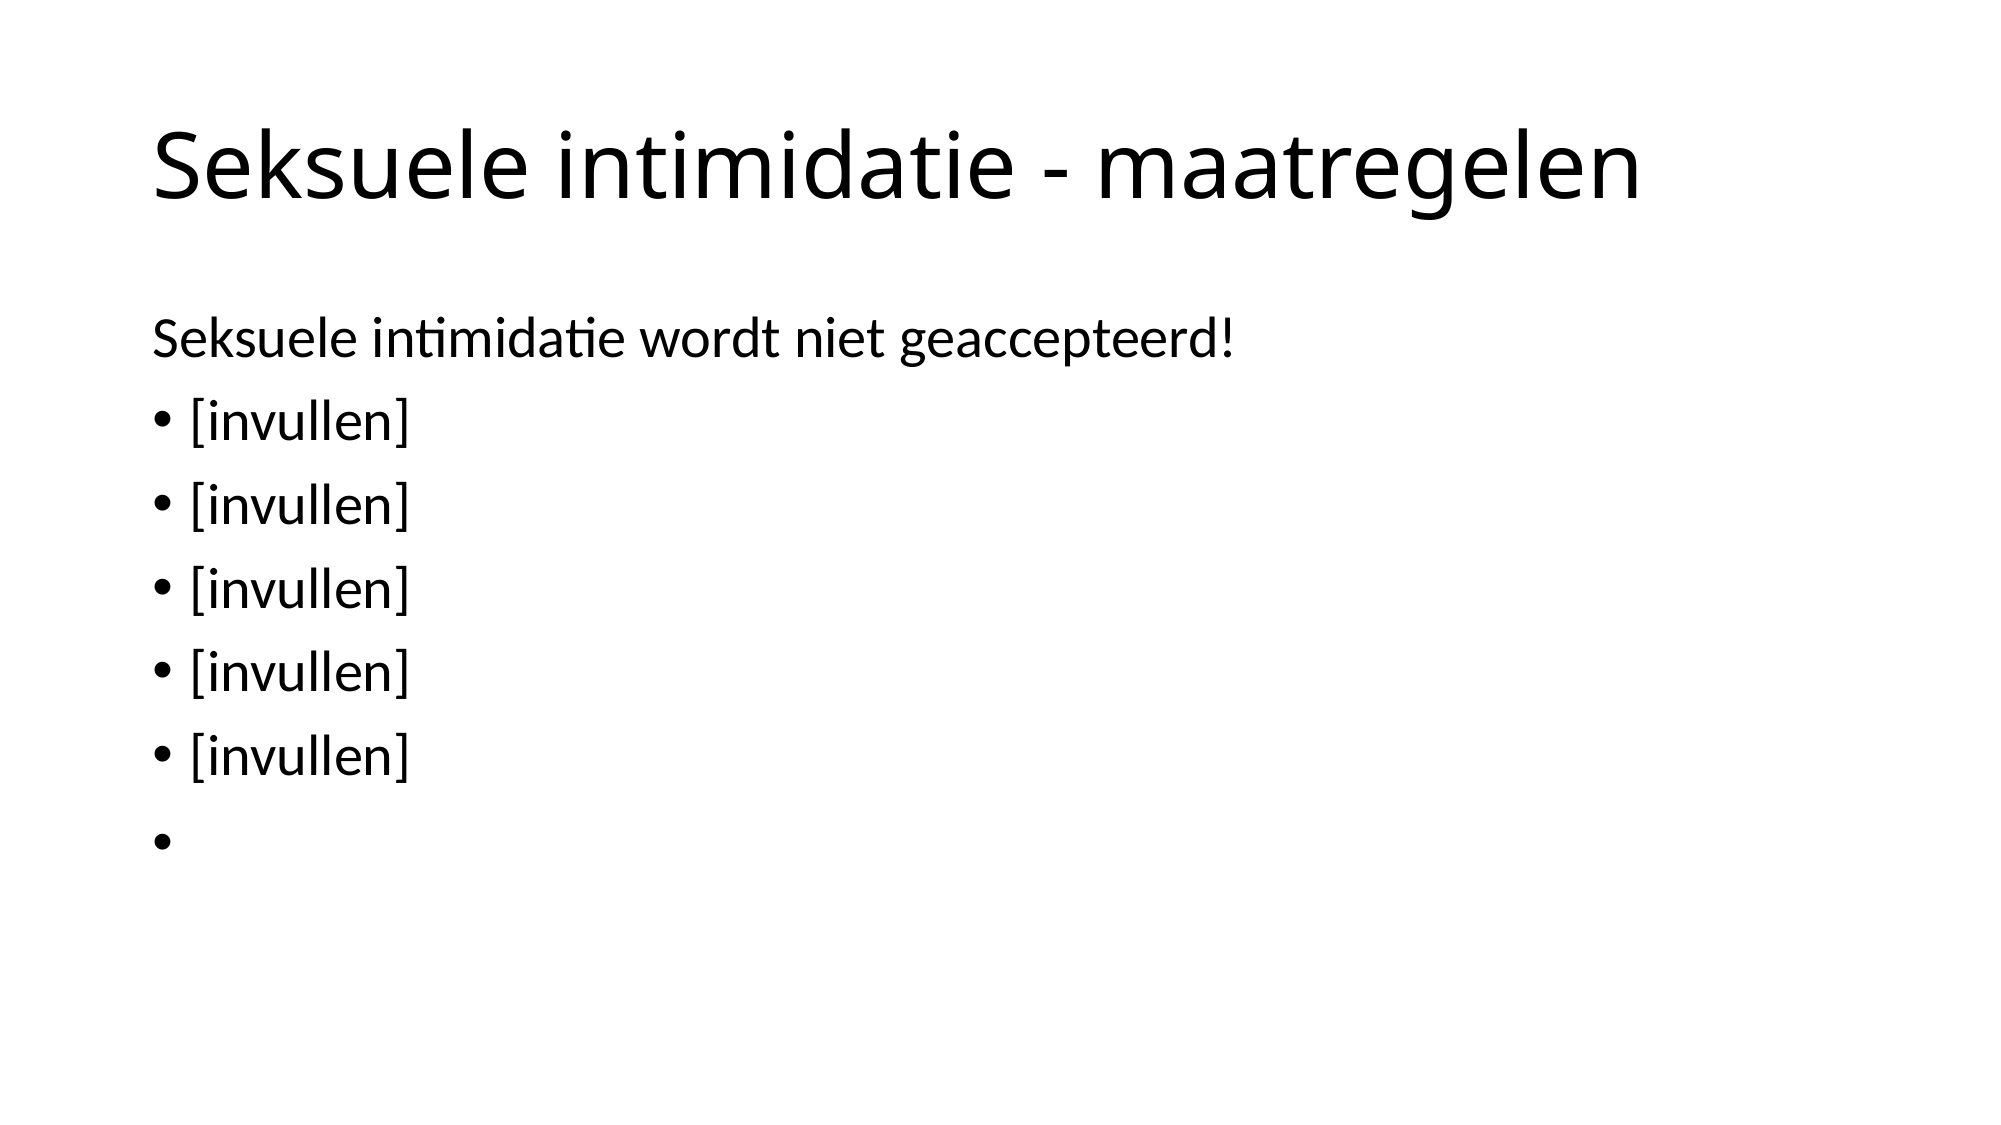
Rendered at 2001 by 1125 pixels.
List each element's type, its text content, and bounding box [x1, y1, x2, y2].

title Seksuele intimidatie - maatregelen [137, 59, 1863, 278]
list Seksuele intimidatie wordt niet geaccepteerd! [invullen] [invullen] [invullen] [invullen] [invullen] [137, 299, 1863, 1014]
